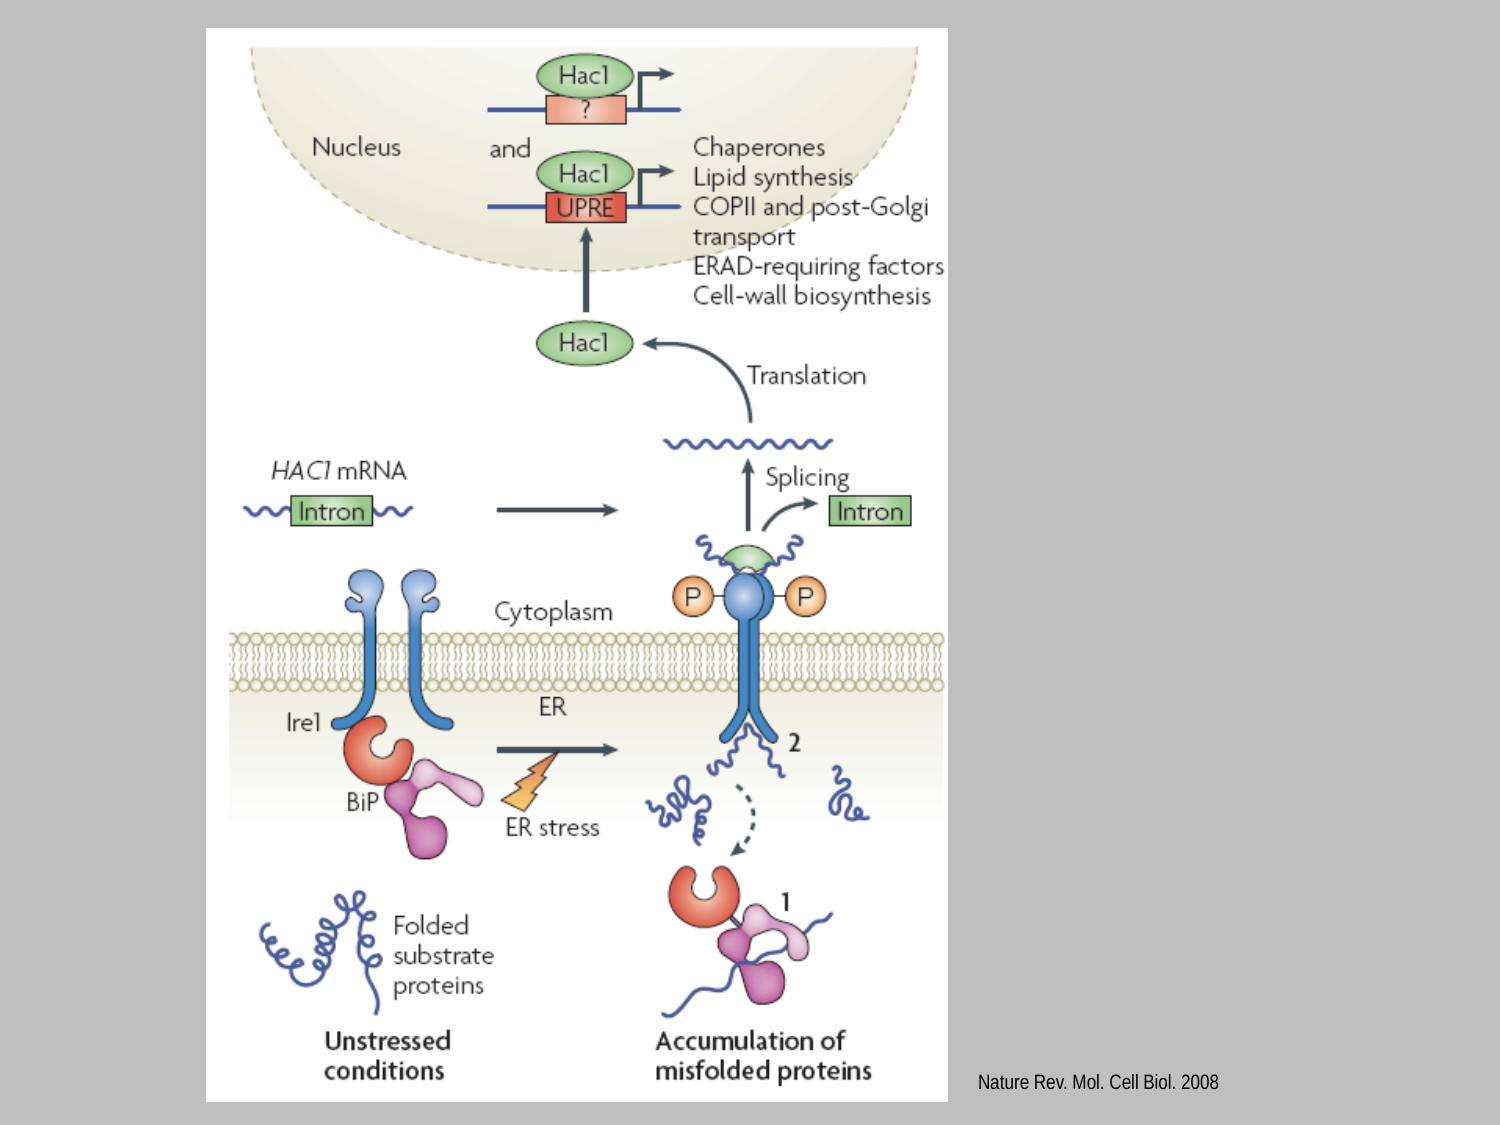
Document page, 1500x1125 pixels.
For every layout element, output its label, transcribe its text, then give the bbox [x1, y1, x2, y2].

text_box Nature Rev. Mol. Cell Biol. 2008 [963, 1061, 1235, 1101]
picture [206, 28, 948, 1102]
